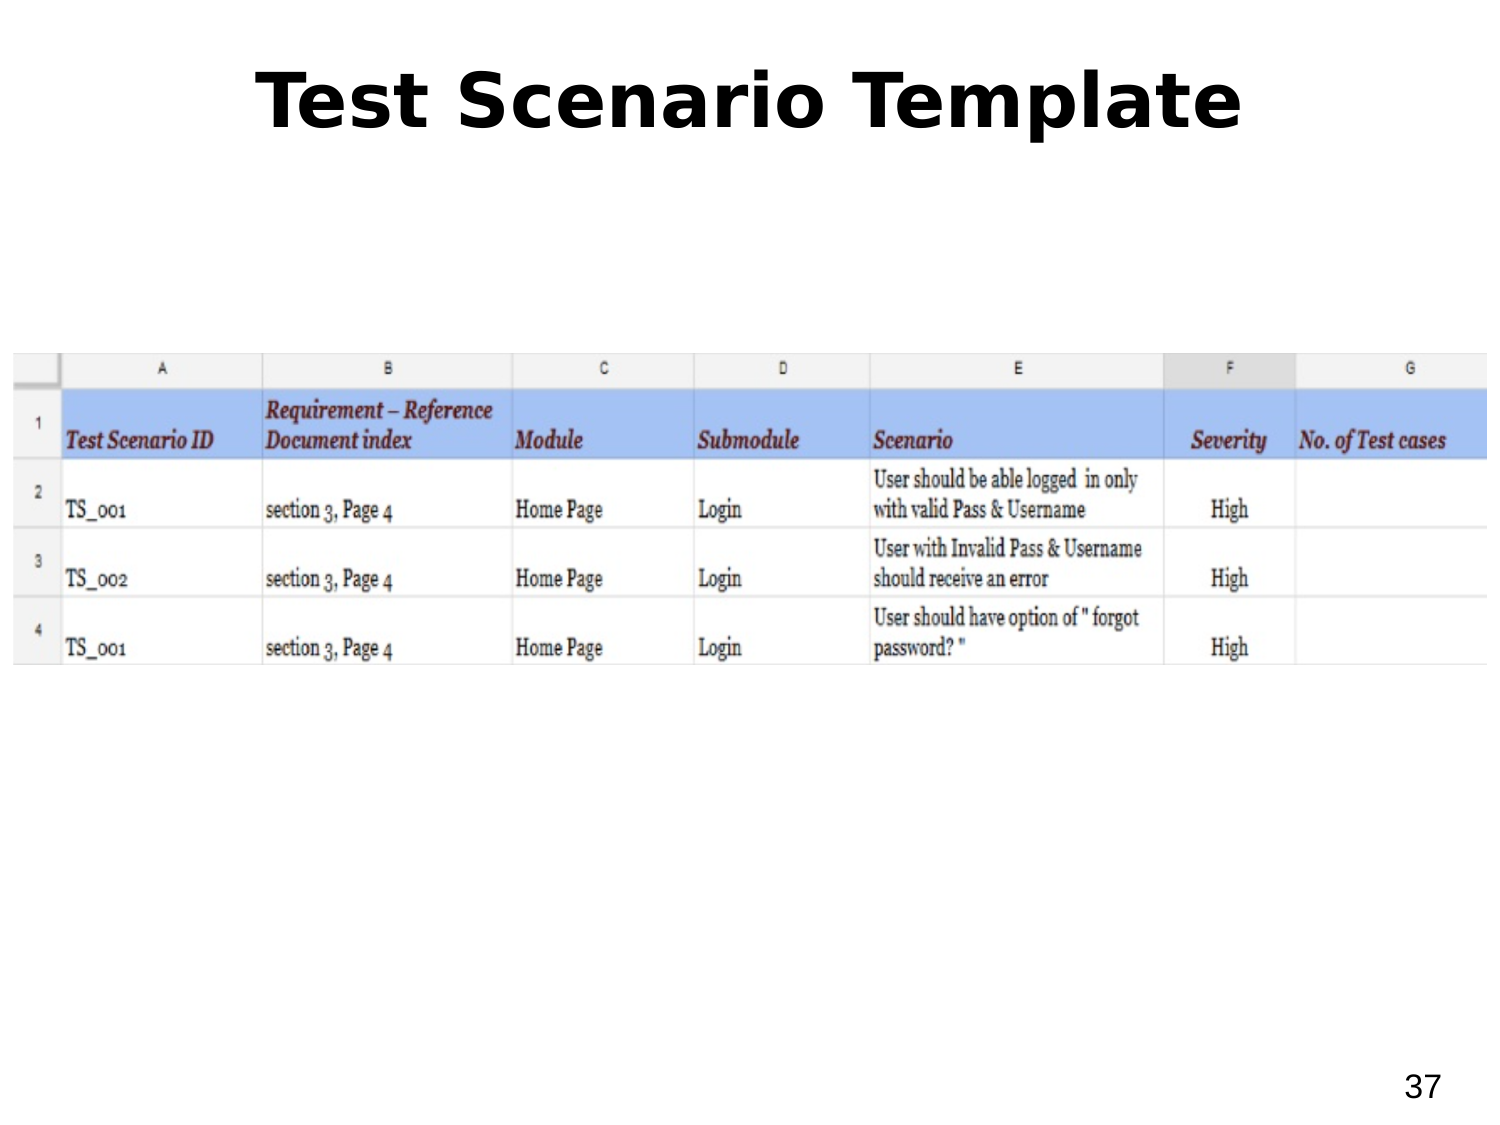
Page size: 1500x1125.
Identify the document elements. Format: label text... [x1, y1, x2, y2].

title Test Scenario Template [75, 44, 1425, 177]
picture [13, 353, 1487, 665]
